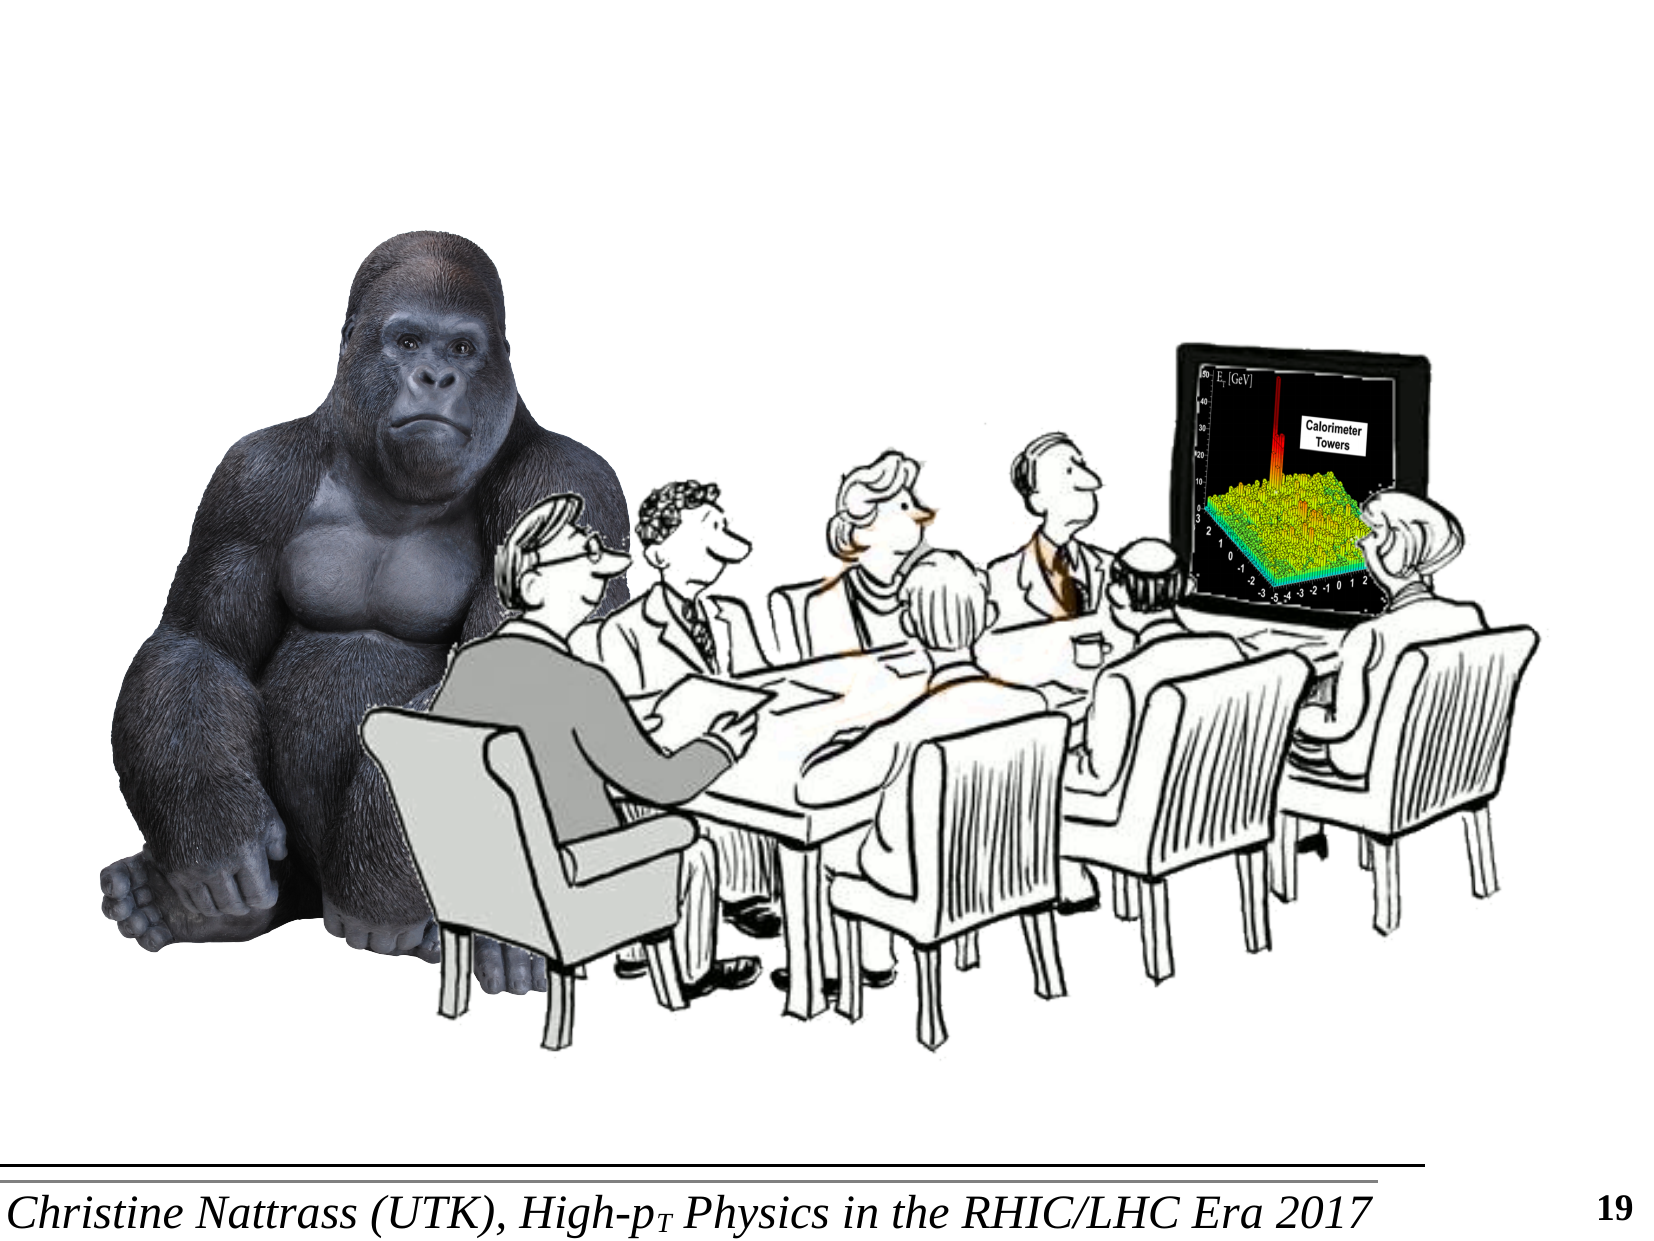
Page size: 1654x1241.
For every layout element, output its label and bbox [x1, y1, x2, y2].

picture [76, 156, 1552, 1083]
